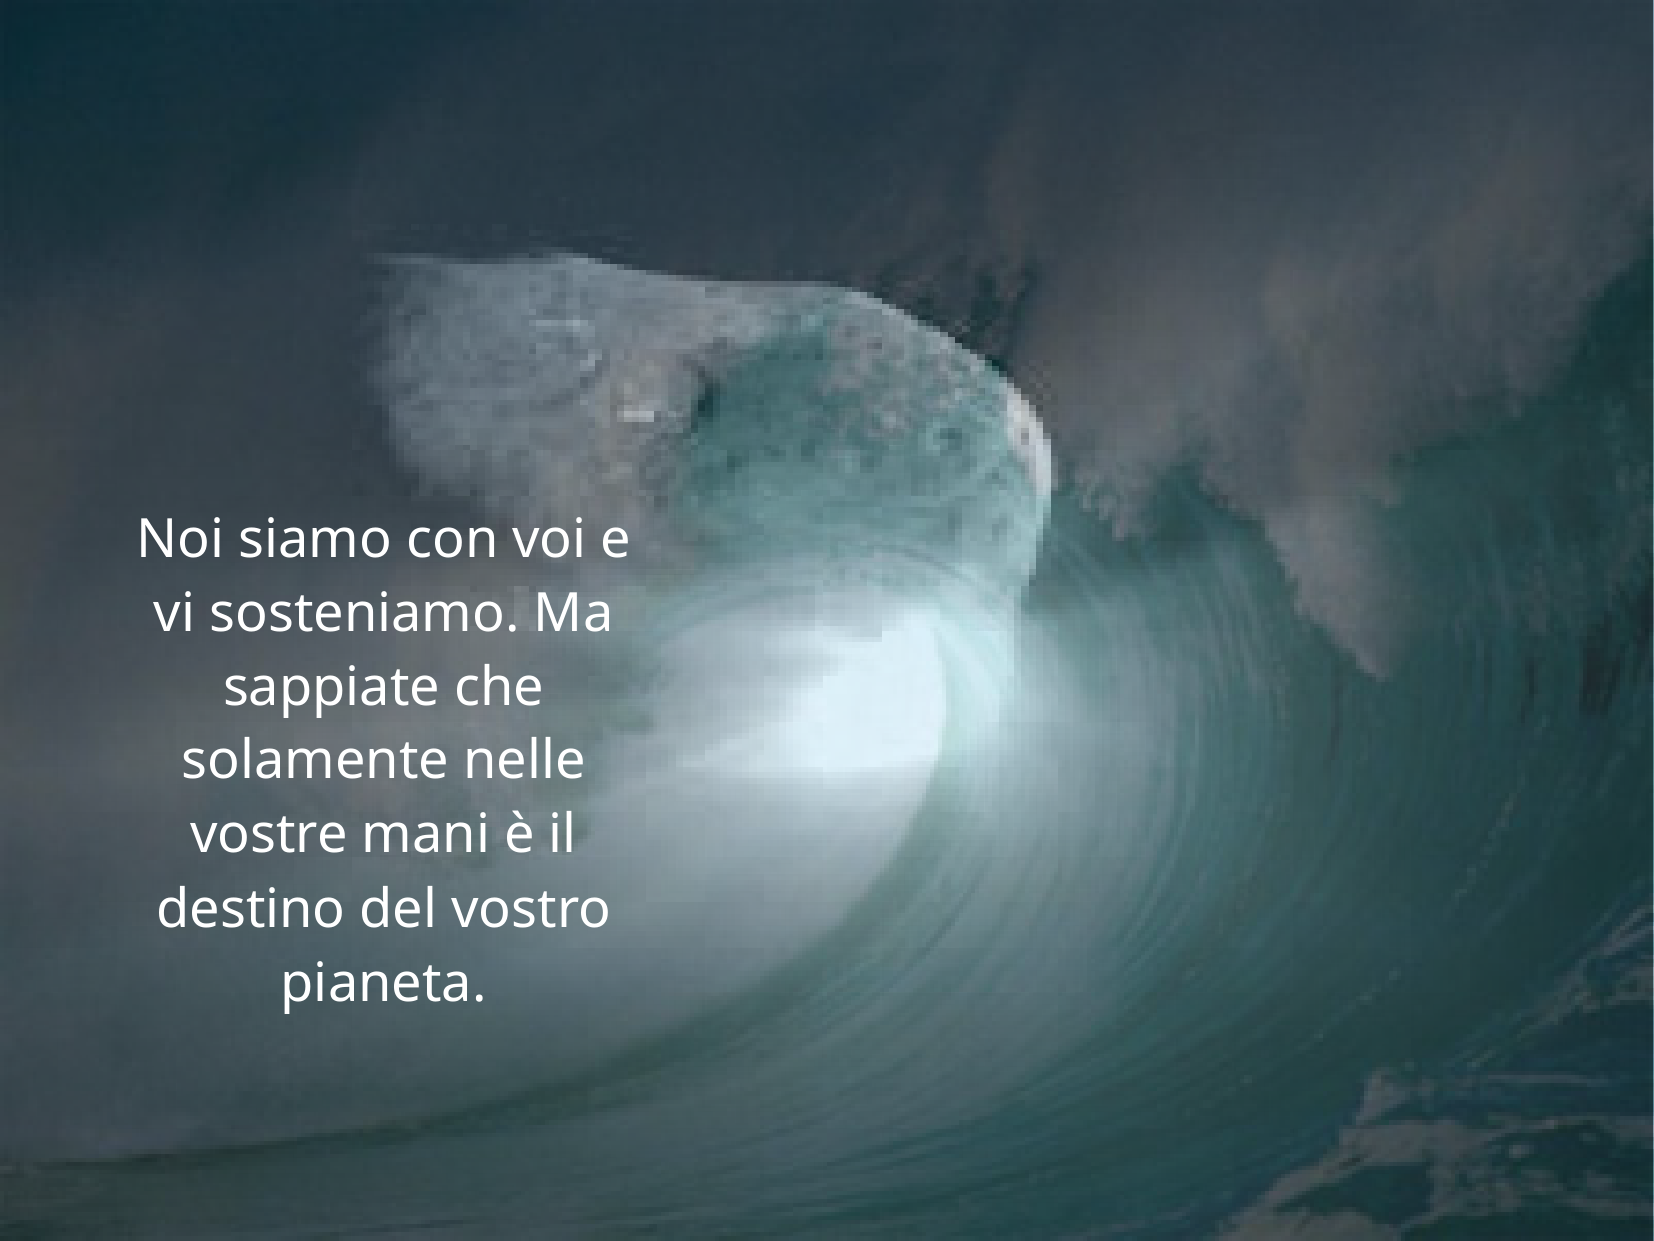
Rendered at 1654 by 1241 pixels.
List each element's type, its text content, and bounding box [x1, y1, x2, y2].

picture [0, 0, 1654, 1241]
title Noi siamo con voi e vi sosteniamo. Ma sappiate che solamente nelle vostre mani è il destino del vostro pianeta. [118, 511, 650, 1004]
